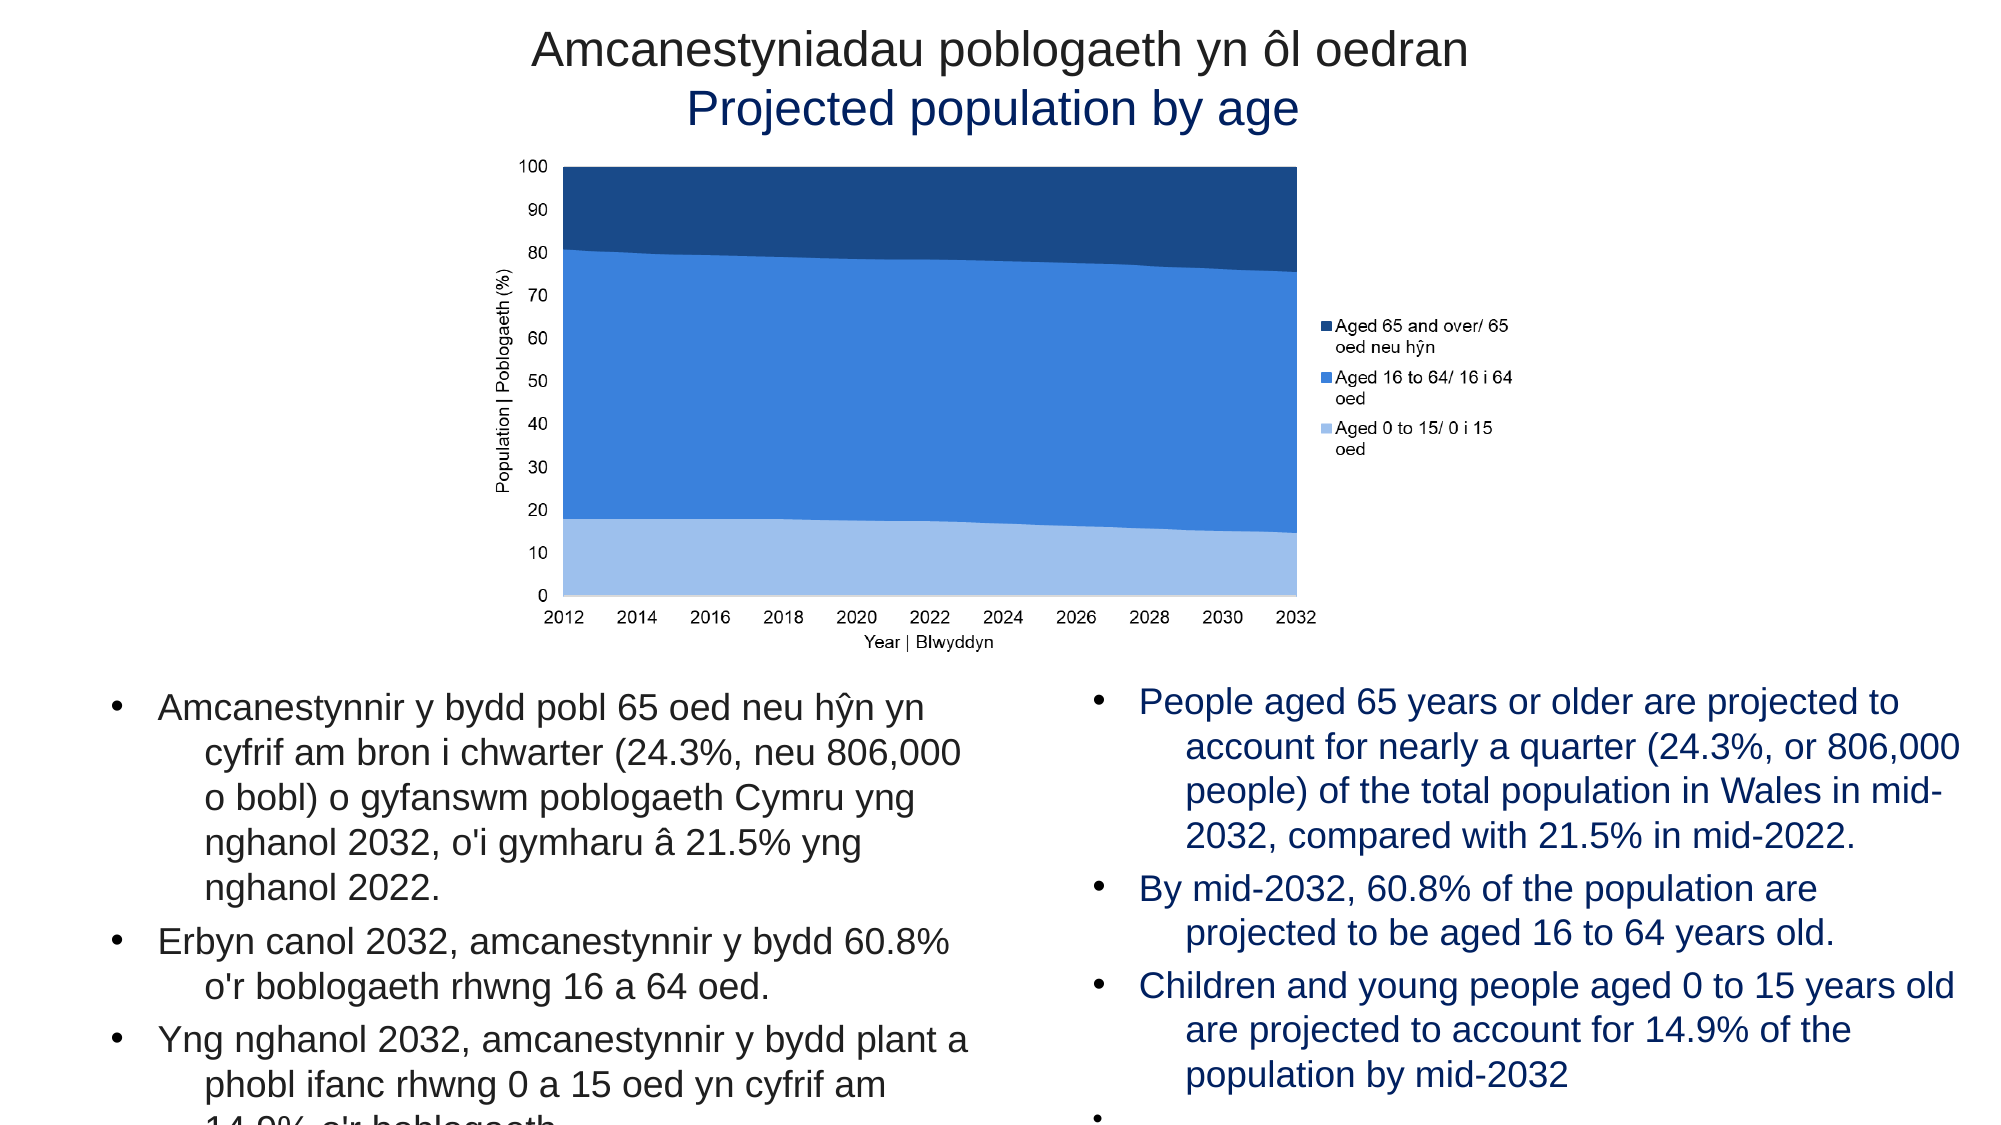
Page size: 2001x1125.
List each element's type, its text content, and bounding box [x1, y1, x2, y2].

title Amcanestyniadau poblogaeth yn ôl oedran Projected population by age [324, 8, 1675, 144]
list People aged 65 years or older are projected to account for nearly a quarter (24.3%, or 806,000 people) of the total population in Wales in mid-2032, compared with 21.5% in mid-2022. By mid-2032, 60.8% of the population are projected to be aged 16 to 64 years old. Children and young people aged 0 to 15 years old are projected to account for 14.9% of the population by mid-2032 [929, 670, 1982, 1111]
picture [473, 149, 1527, 671]
text_box Amcanestynnir y bydd pobl 65 oed neu hŷn yn cyfrif am bron i chwarter (24.3%, neu 806,000 o bobl) o gyfanswm poblogaeth Cymru yng nghanol 2032, o'i gymharu â 21.5% yng nghanol 2022. Erbyn canol 2032, amcanestynnir y bydd 60.8% o'r boblogaeth rhwng 16 a 64 oed. Yng nghanol 2032, amcanestynnir y bydd plant a phobl ifanc rhwng 0 a 15 oed yn cyfrif am 14.9% o'r boblogaeth. [0, 675, 999, 1071]
